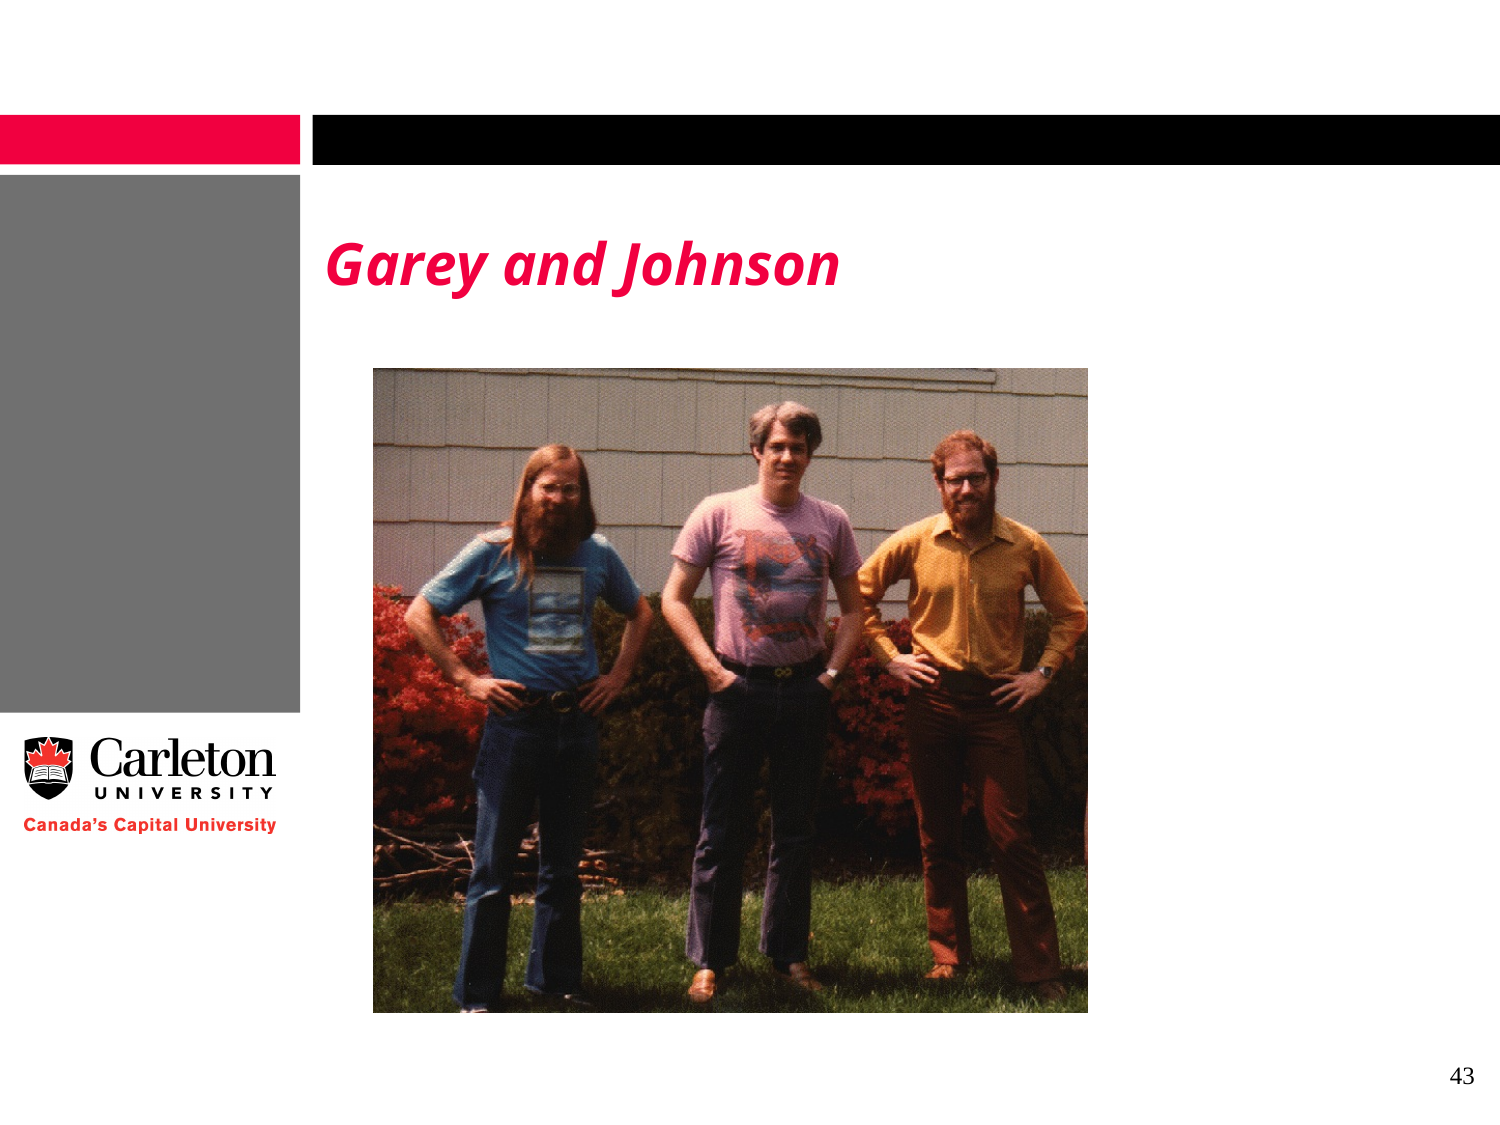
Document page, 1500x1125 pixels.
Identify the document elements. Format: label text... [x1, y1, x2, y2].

picture [24, 737, 276, 834]
title Garey and Johnson [324, 194, 1450, 331]
picture [373, 368, 1088, 1013]
